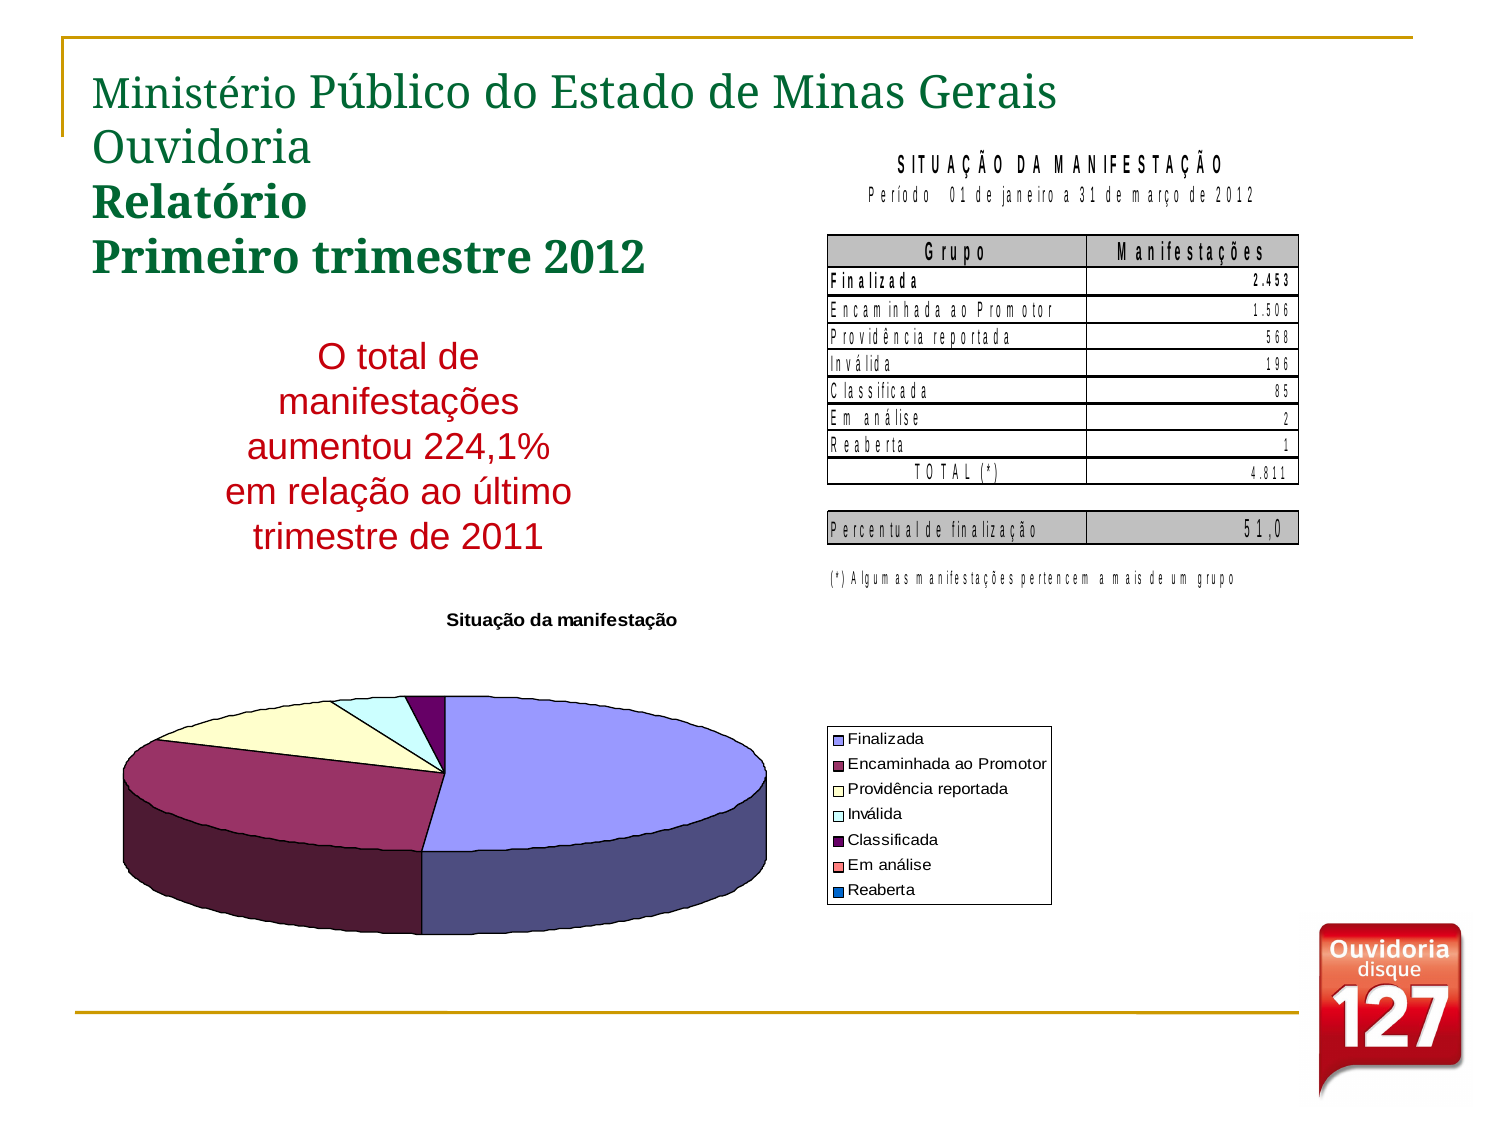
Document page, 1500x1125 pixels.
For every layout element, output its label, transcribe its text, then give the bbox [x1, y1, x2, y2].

text_box O total de manifestações aumentou 224,1% em relação ao último trimestre de 2011 [206, 324, 591, 565]
chart [59, 147, 1300, 993]
chart [1299, 912, 1473, 1107]
text_box Ministério Público do Estado de Minas Gerais Ouvidoria Relatório Primeiro trimestre 2012 [76, 0, 1427, 187]
